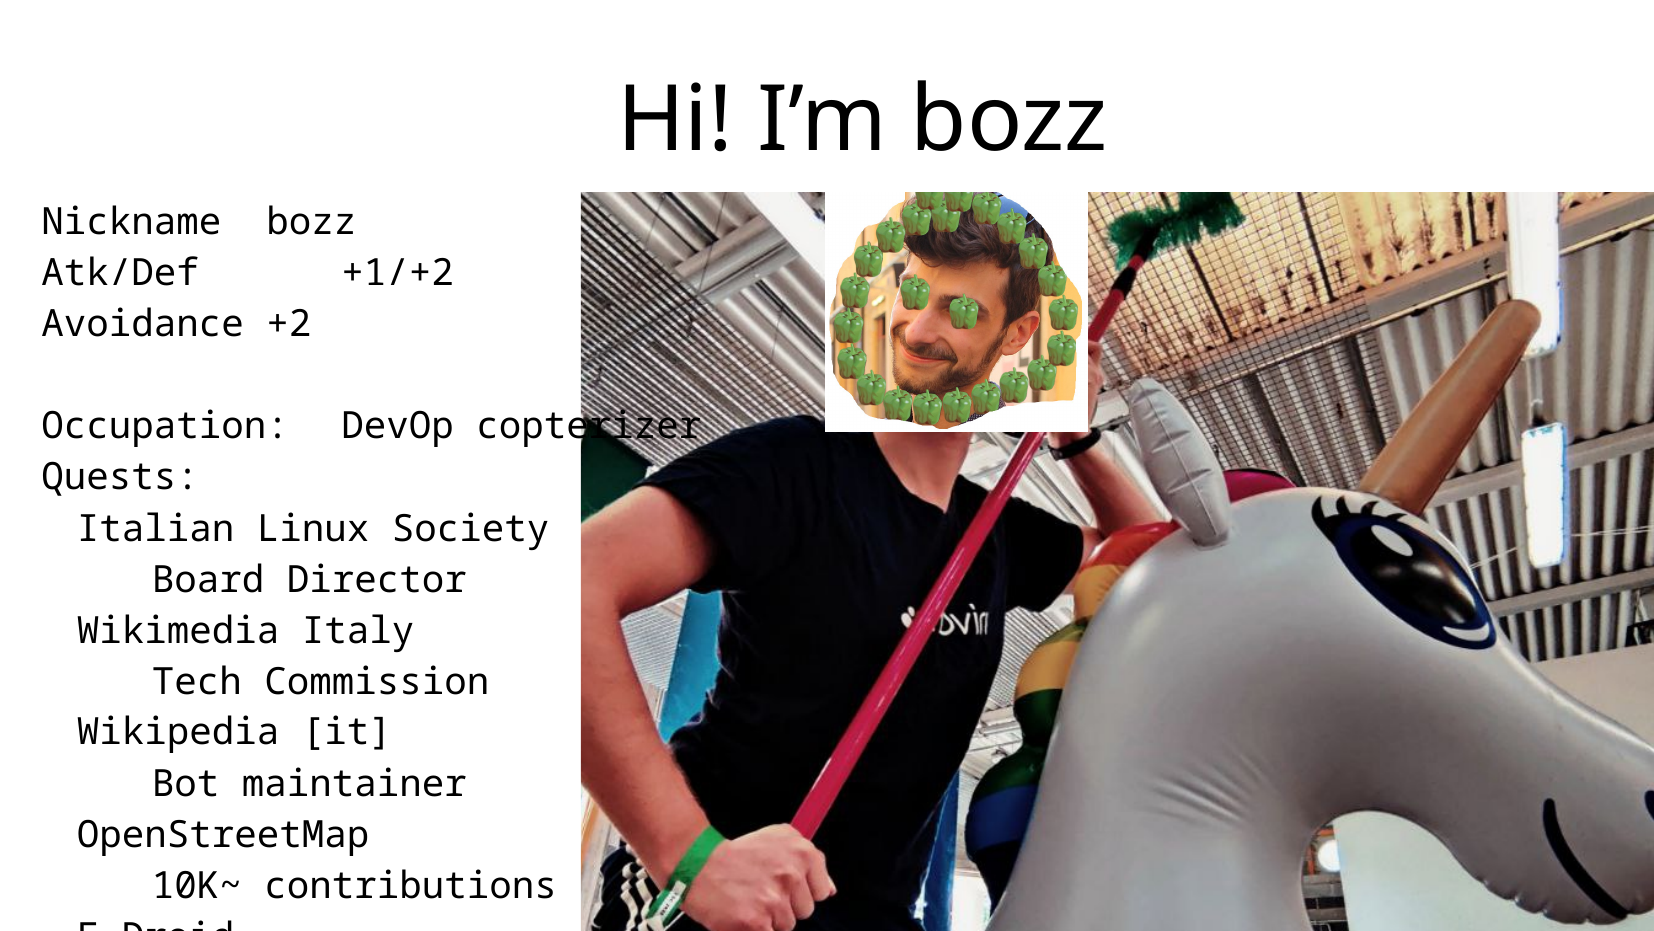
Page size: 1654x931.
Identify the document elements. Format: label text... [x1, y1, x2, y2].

picture [582, 192, 1654, 931]
text_box Nickname bozz Atk/Def +1/+2 Avoidance +2 Occupation: DevOp copterizer Quests: Italian Linux Society Board Director Wikimedia Italy Tech Commission Wikipedia [it] Bot maintainer OpenStreetMap 10K~ contributions F-Droid app publisher Phorge Blessed committer [26, 187, 582, 931]
title Hi! I’m bozz [37, 22, 1654, 192]
